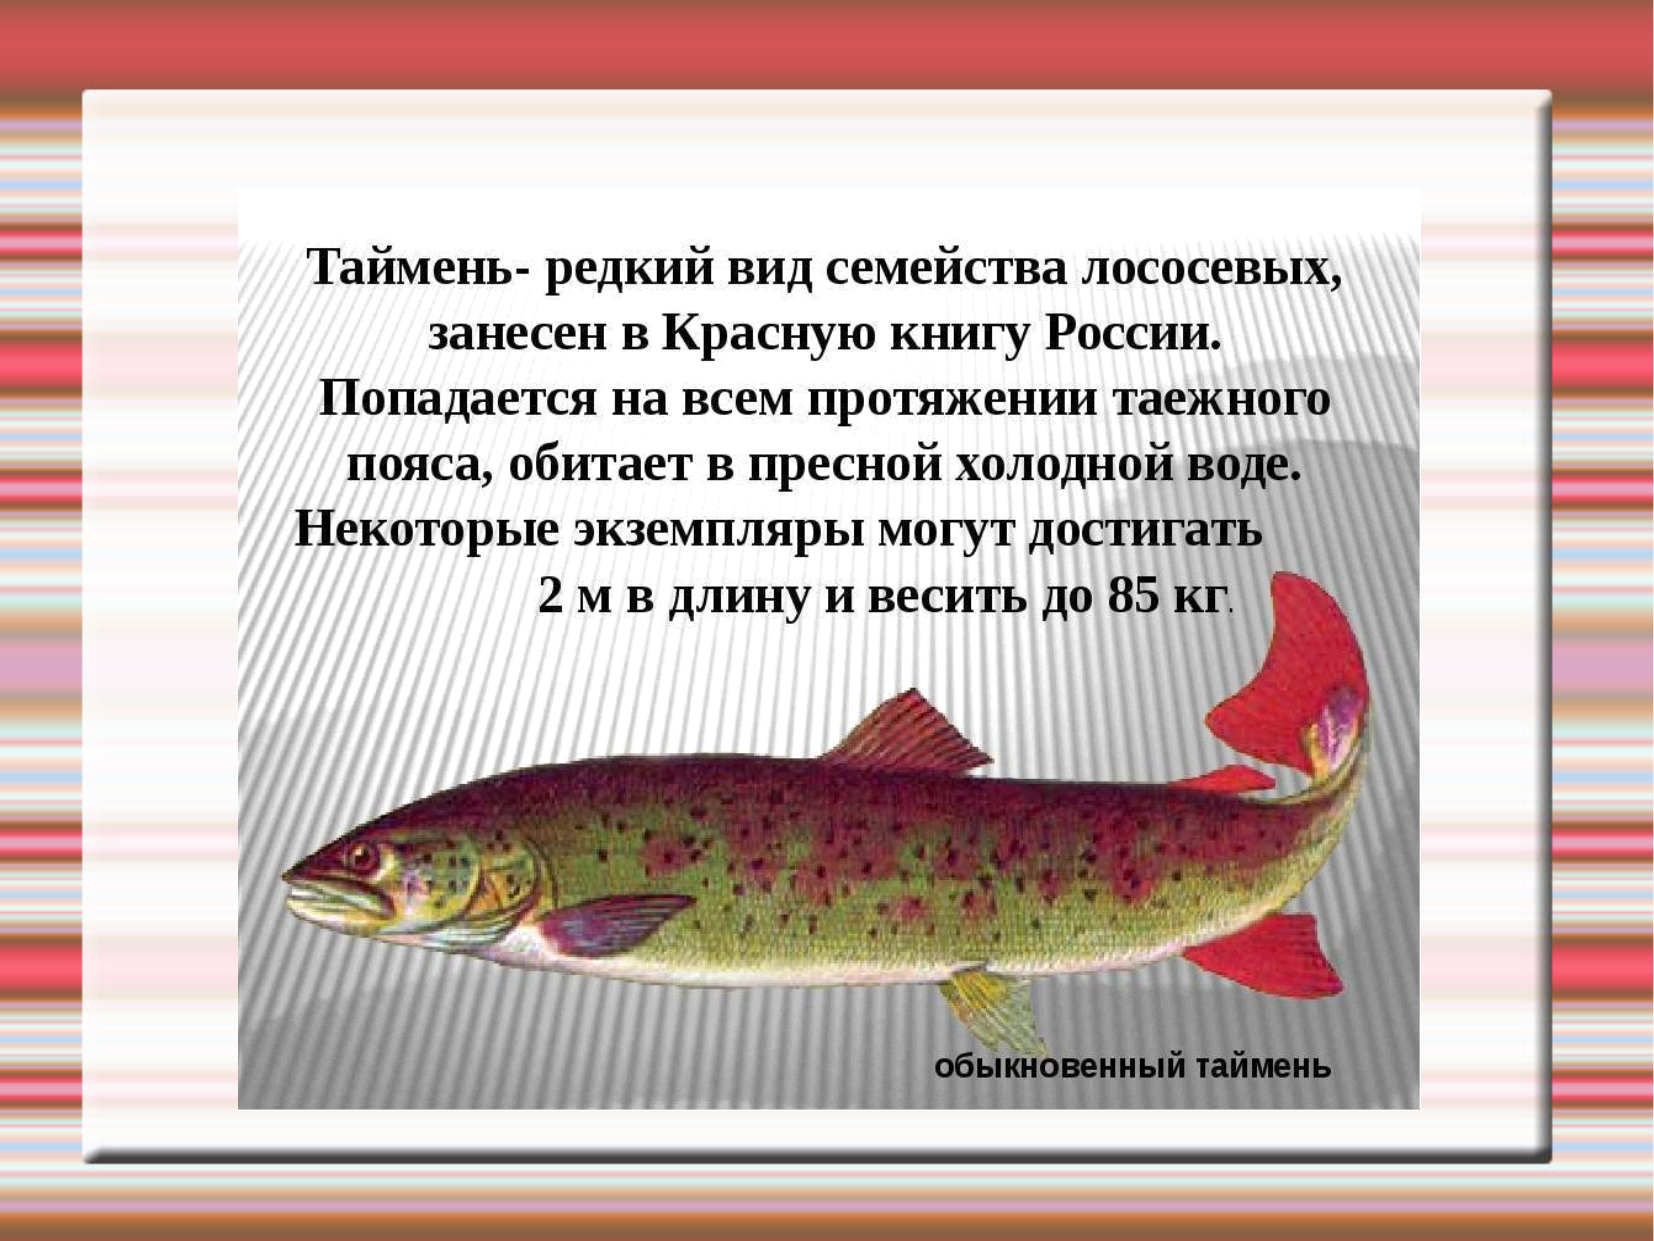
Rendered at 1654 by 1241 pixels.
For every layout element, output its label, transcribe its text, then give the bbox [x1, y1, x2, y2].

title Треска [121, 114, 1534, 322]
picture [0, 0, 1654, 1241]
